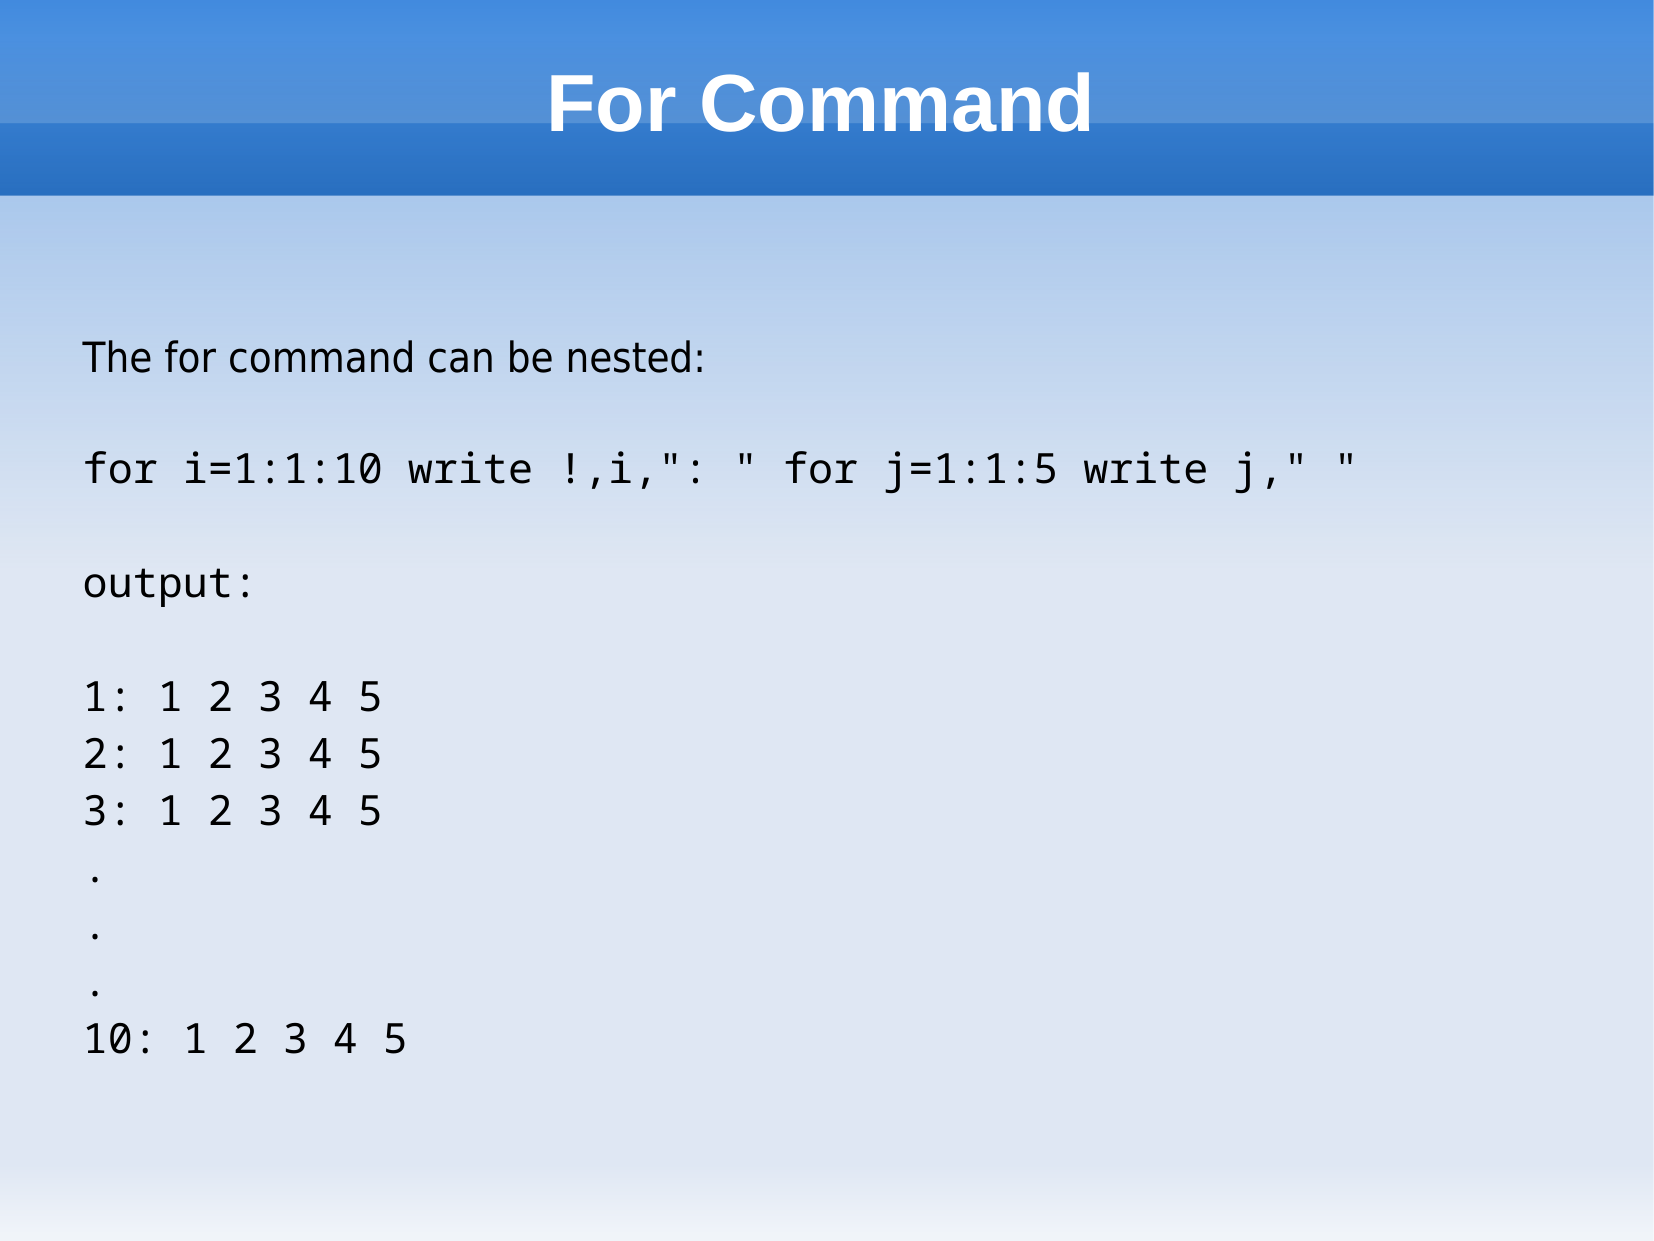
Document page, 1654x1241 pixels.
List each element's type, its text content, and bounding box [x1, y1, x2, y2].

picture [0, 0, 1654, 1241]
title For Command [76, 0, 1565, 208]
subtitle The for command can be nested: for i=1:1:10 write !,i,": " for j=1:1:5 write j," " output: 1: 1 2 3 4 5 2: 1 2 3 4 5 3: 1 2 3 4 5 . . . 10: 1 2 3 4 5 [82, 290, 1571, 1109]
